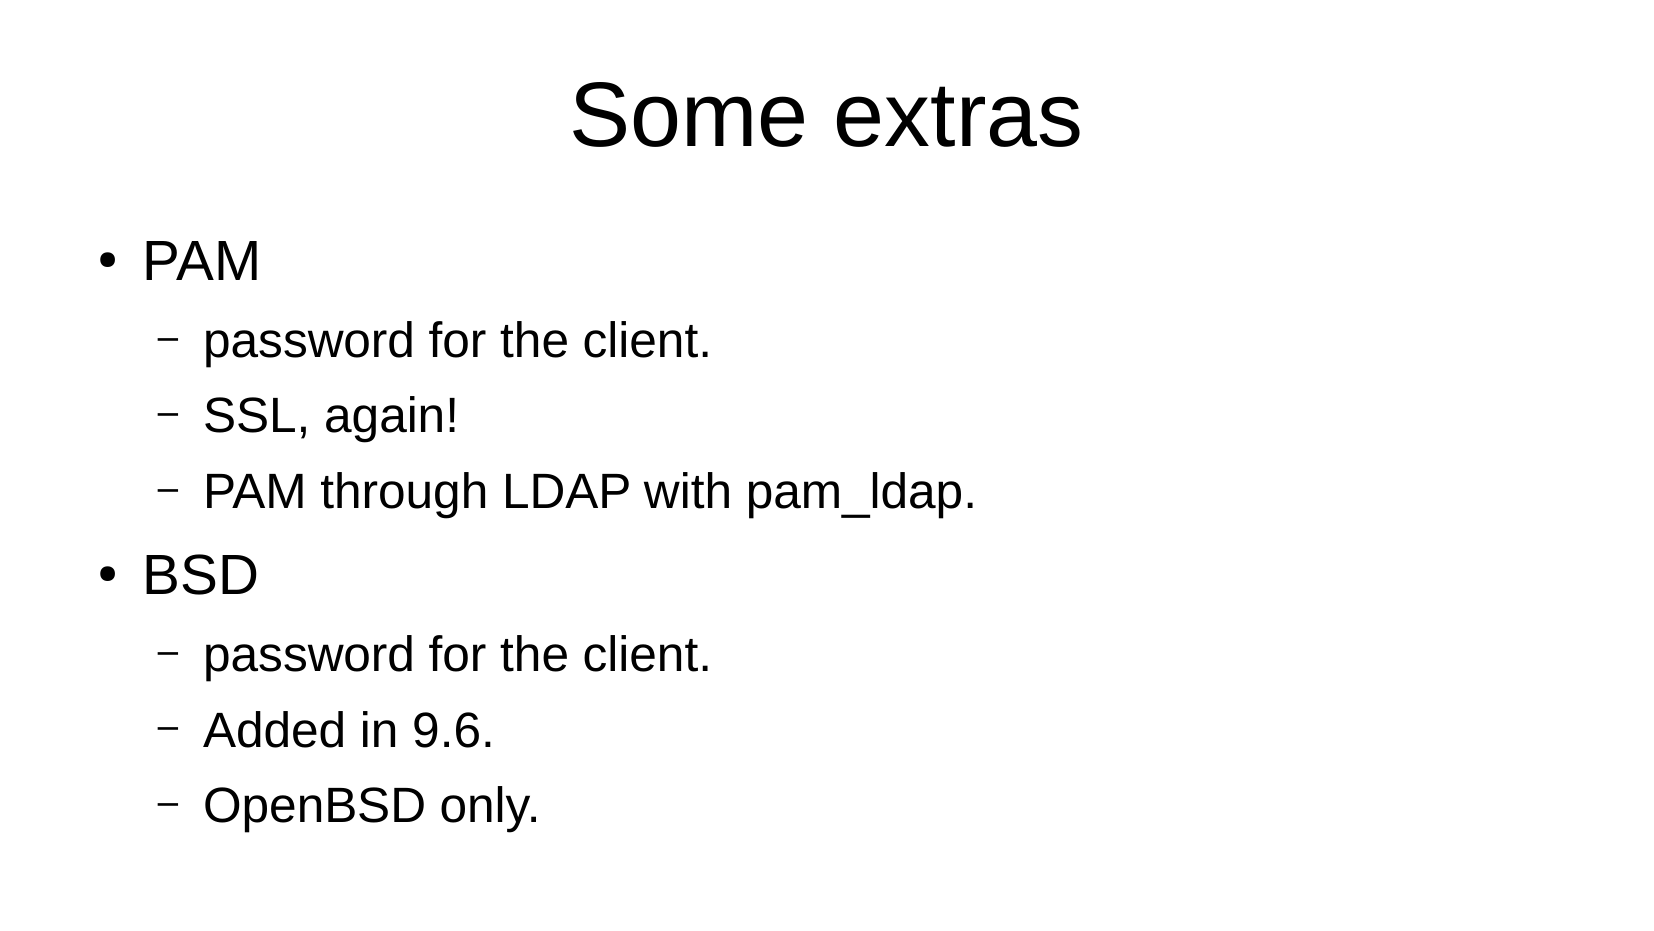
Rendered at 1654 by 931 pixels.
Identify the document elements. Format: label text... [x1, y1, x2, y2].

title Some extras [82, 37, 1571, 193]
list PAM password for the client. SSL, again! PAM through LDAP with pam_ldap. BSD password for the client. Added in 9.6. OpenBSD only. [82, 229, 1571, 837]
